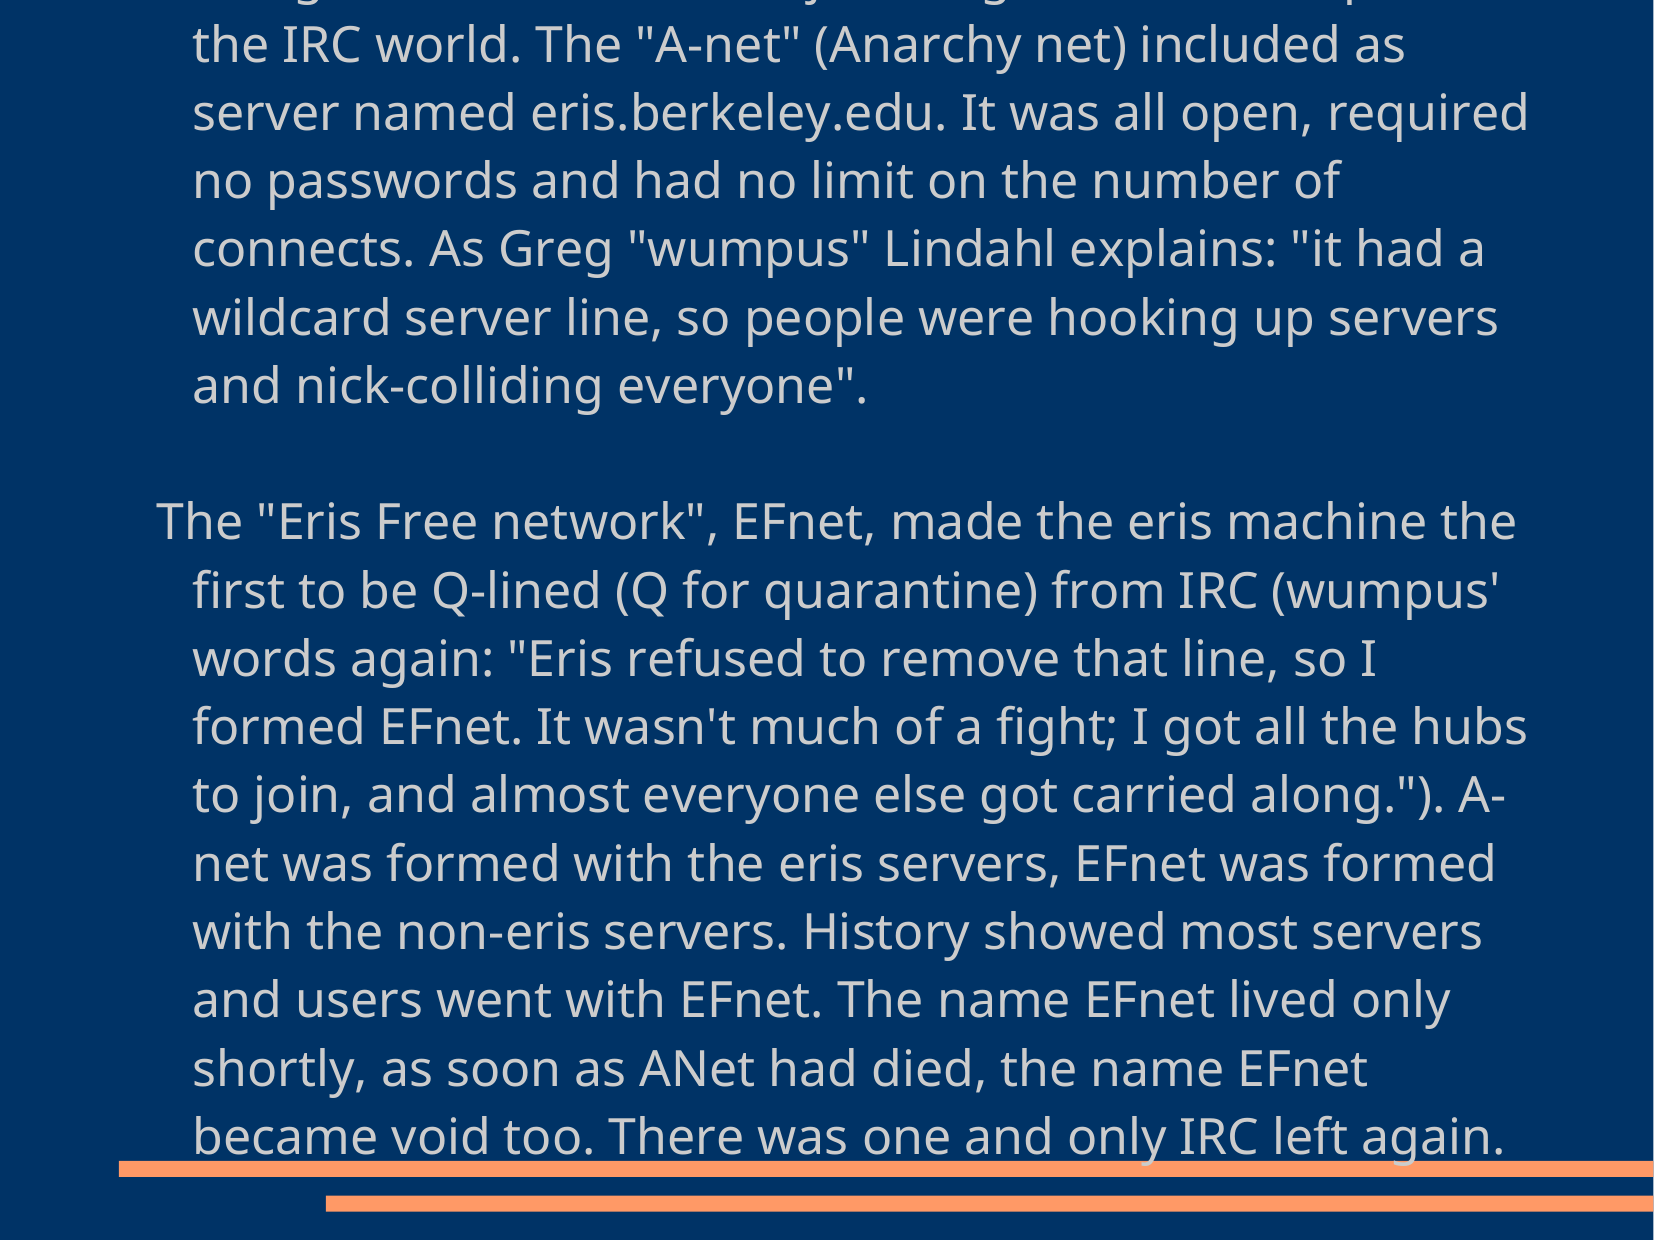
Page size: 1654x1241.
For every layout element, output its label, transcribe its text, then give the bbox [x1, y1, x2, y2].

subtitle In August 1990 the first major disagreement took place in the IRC world. The "A-net" (Anarchy net) included as server named eris.berkeley.edu. It was all open, required no passwords and had no limit on the number of connects. As Greg "wumpus" Lindahl explains: "it had a wildcard server line, so people were hooking up servers and nick-colliding everyone". The "Eris Free network", EFnet, made the eris machine the first to be Q-lined (Q for quarantine) from IRC (wumpus' words again: "Eris refused to remove that line, so I formed EFnet. It wasn't much of a fight; I got all the hubs to join, and almost everyone else got carried along."). A-net was formed with the eris servers, EFnet was formed with the non-eris servers. History showed most servers and users went with EFnet. The name EFnet lived only shortly, as soon as ANet had died, the name EFnet became void too. There was one and only IRC left again. [121, 0, 1561, 1241]
